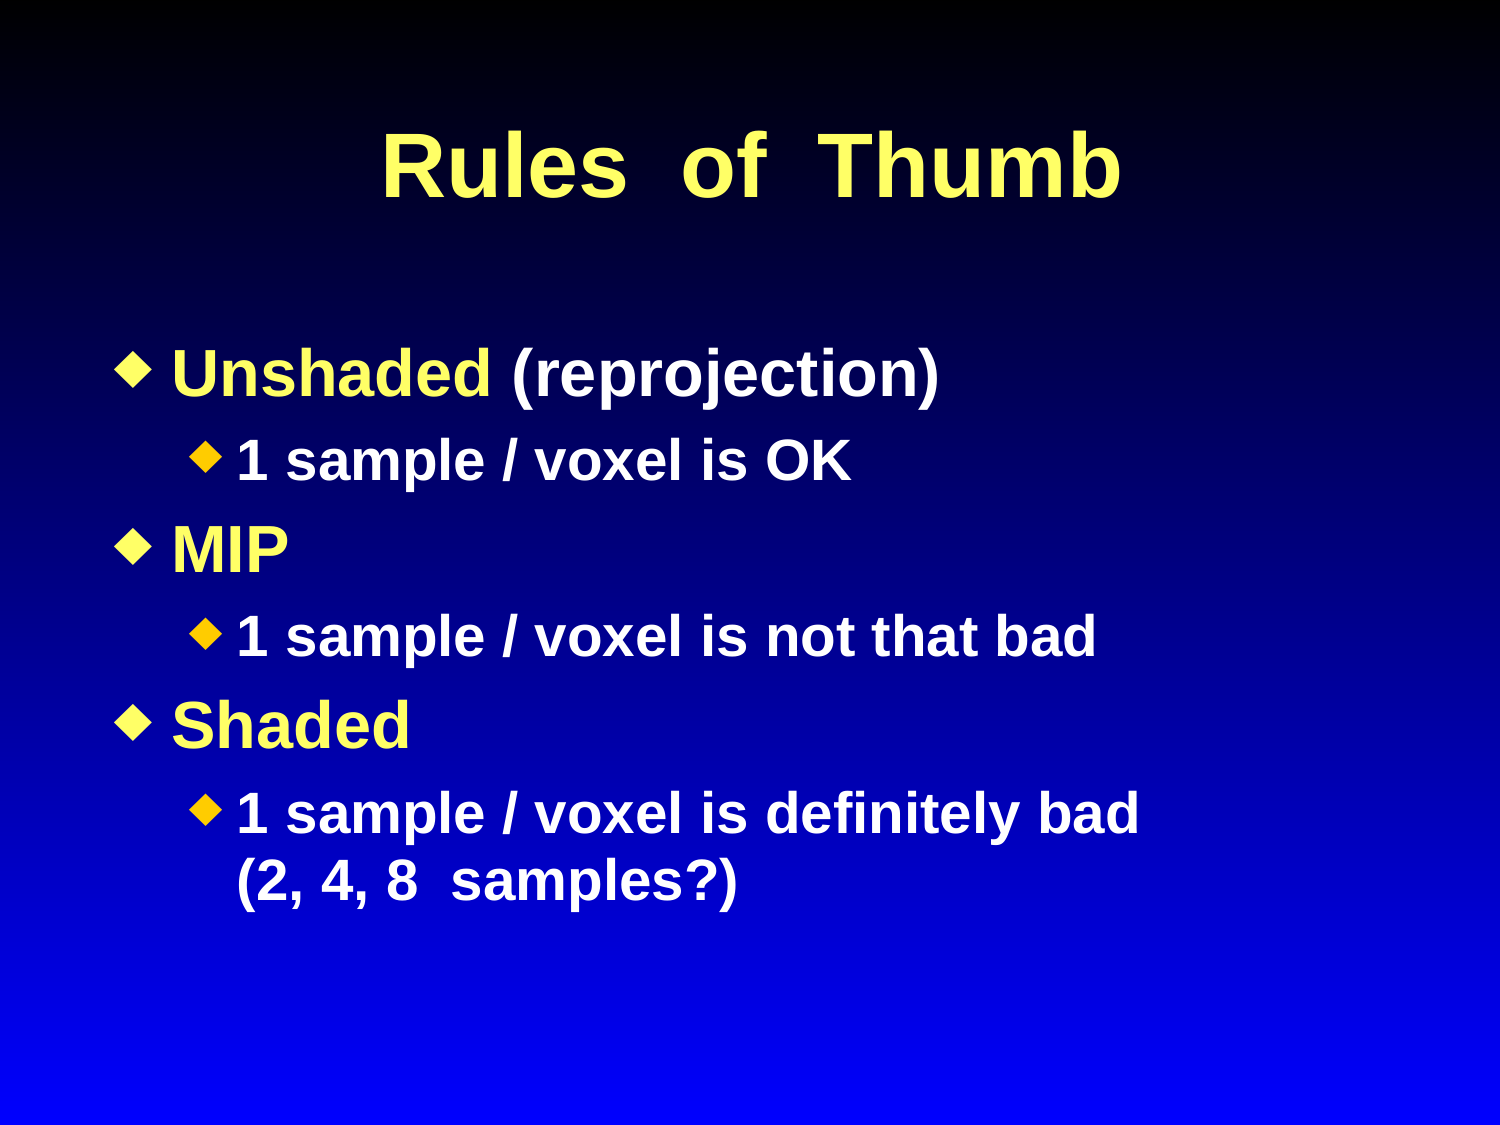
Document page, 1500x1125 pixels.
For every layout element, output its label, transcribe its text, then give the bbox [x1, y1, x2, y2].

title Rules of Thumb [47, 37, 1457, 225]
list Unshaded (reprojection) 1 sample / voxel is OK MIP 1 sample / voxel is not that bad Shaded 1 sample / voxel is definitely bad (2, 4, 8 samples?) [99, 324, 1388, 1000]
